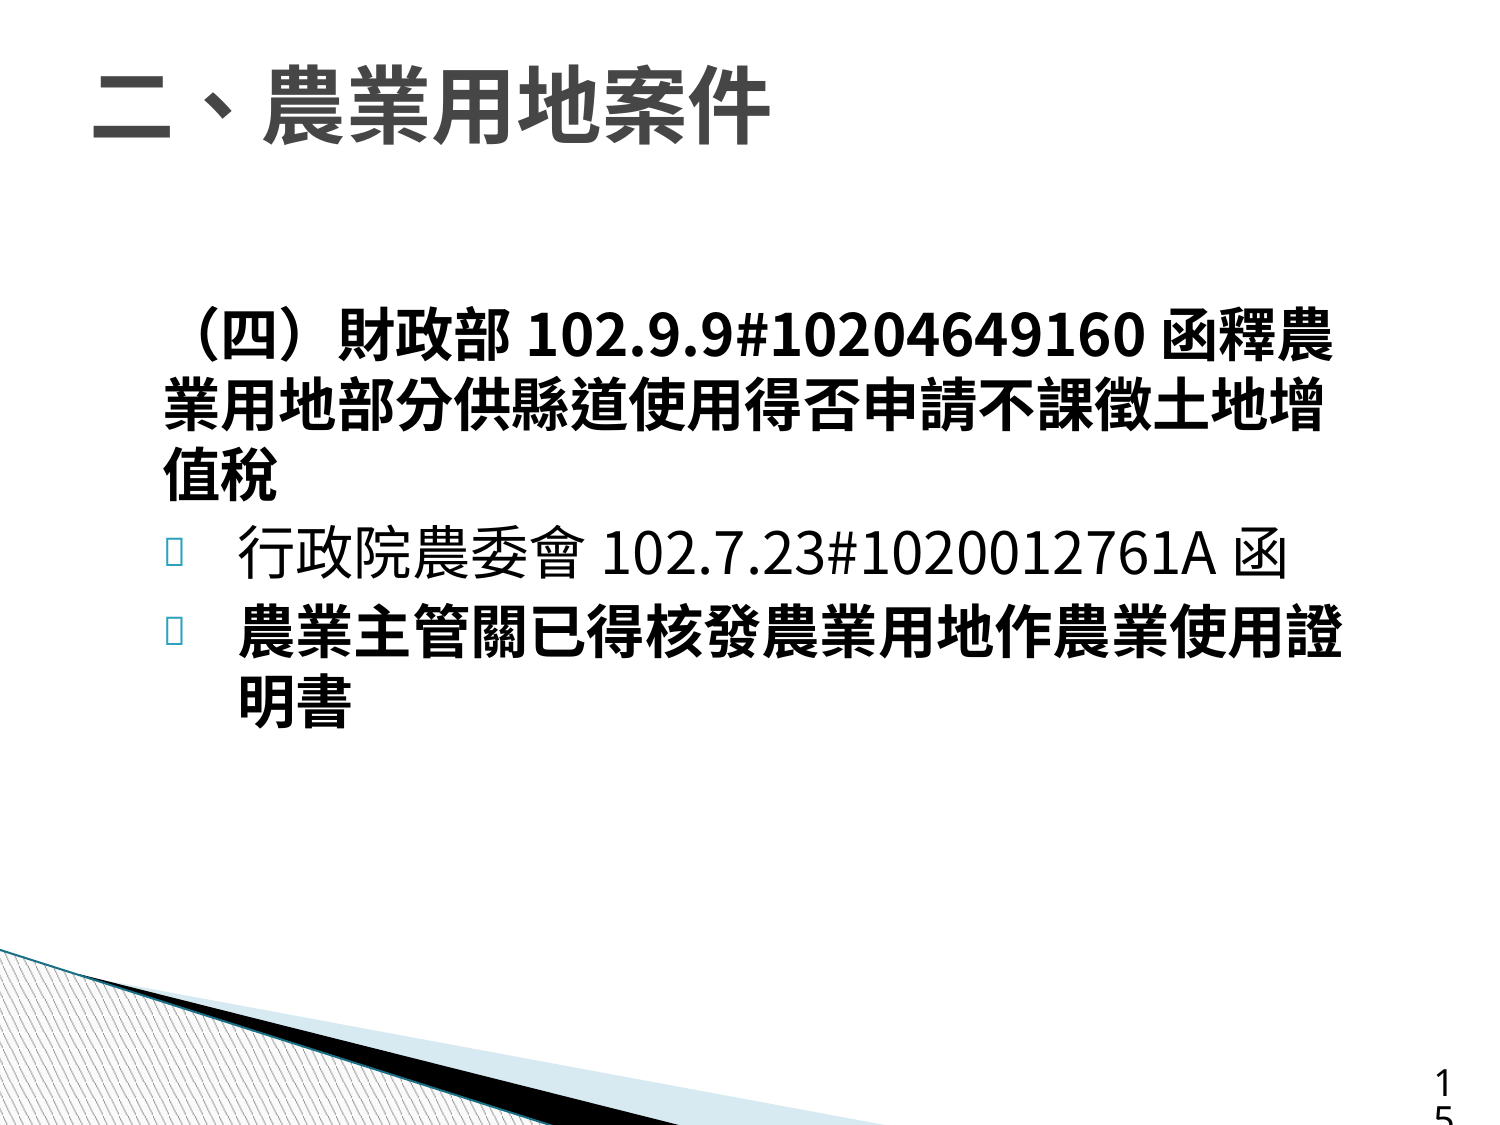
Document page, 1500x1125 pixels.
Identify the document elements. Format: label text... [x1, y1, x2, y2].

slide_number <編號> [1418, 1051, 1479, 1112]
list （四）財政部102.9.9#10204649160函釋農業用地部分供縣道使用得否申請不課徵土地增值稅 行政院農委會102.7.23#1020012761A函 農業主管關已得核發農業用地作農業使用證明書 [147, 290, 1363, 1000]
picture [0, 952, 543, 1125]
title 二、農業用地案件 [75, 45, 1425, 233]
